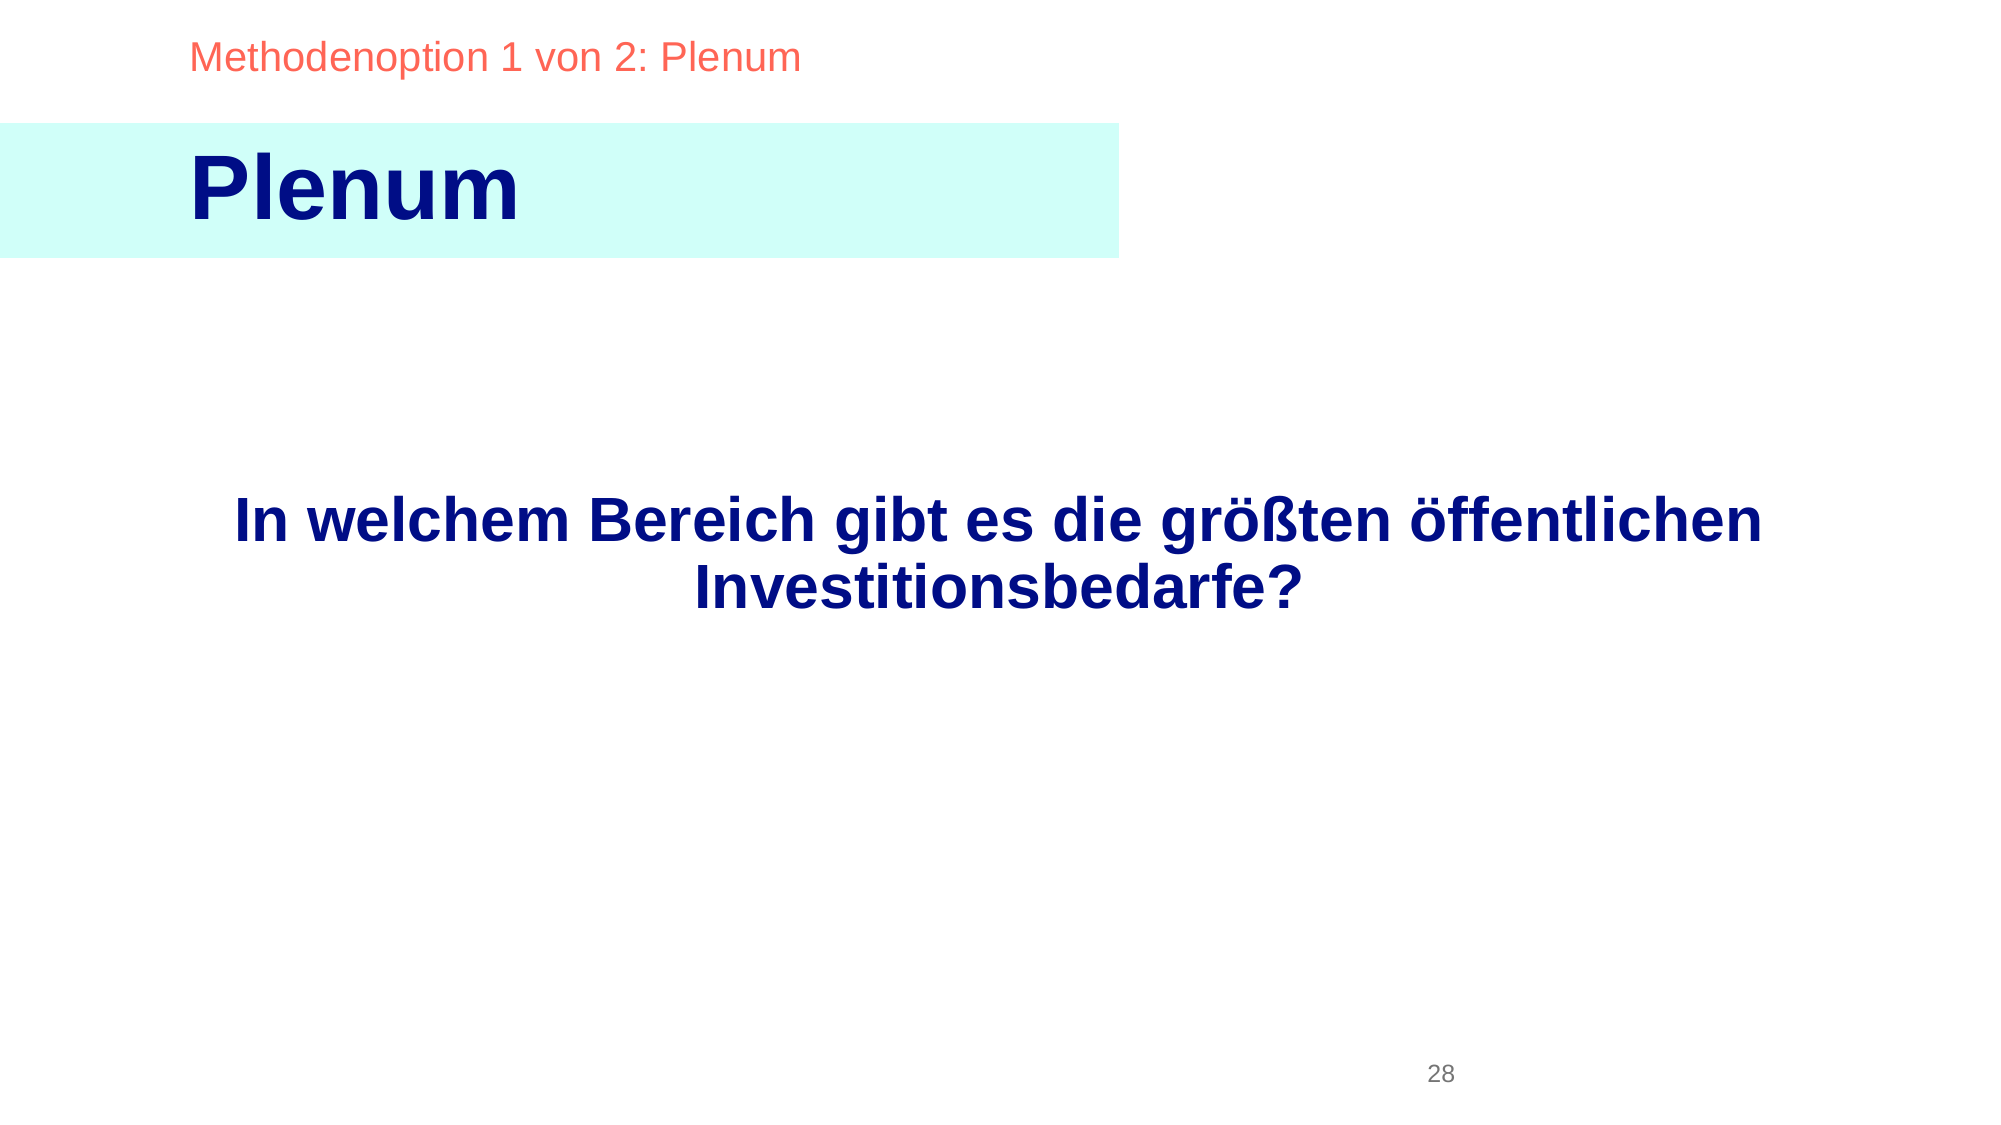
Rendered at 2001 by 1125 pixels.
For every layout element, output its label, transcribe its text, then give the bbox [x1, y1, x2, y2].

list In welchem Bereich gibt es die größten öffentlichen Investitionsbedarfe? [137, 479, 1863, 723]
list Methodenoption 1 von 2: Plenum [137, 27, 1119, 107]
list Plenum [137, 129, 1093, 258]
